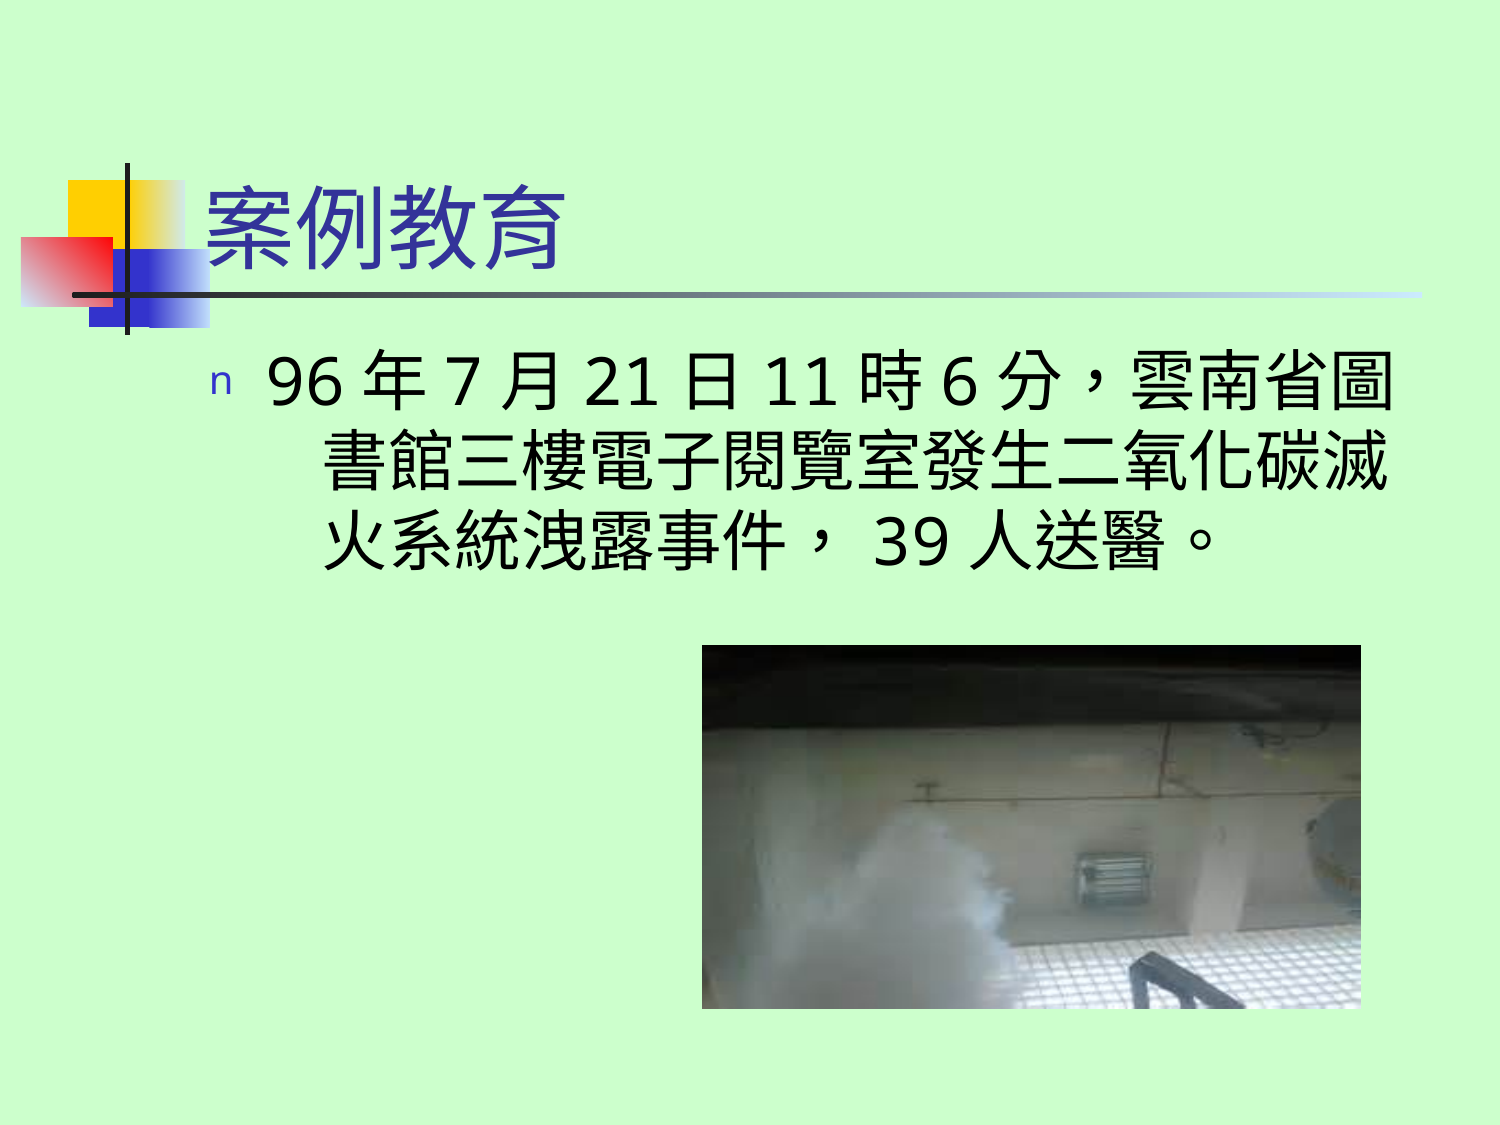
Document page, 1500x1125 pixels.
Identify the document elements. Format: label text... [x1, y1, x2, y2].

picture [702, 645, 1361, 1009]
title 案例教育 [188, 101, 1468, 289]
list 96年7月21日11時6分，雲南省圖書館三樓電子閱覽室發生二氧化碳滅火系統洩露事件，39人送醫。 [193, 331, 1469, 1007]
